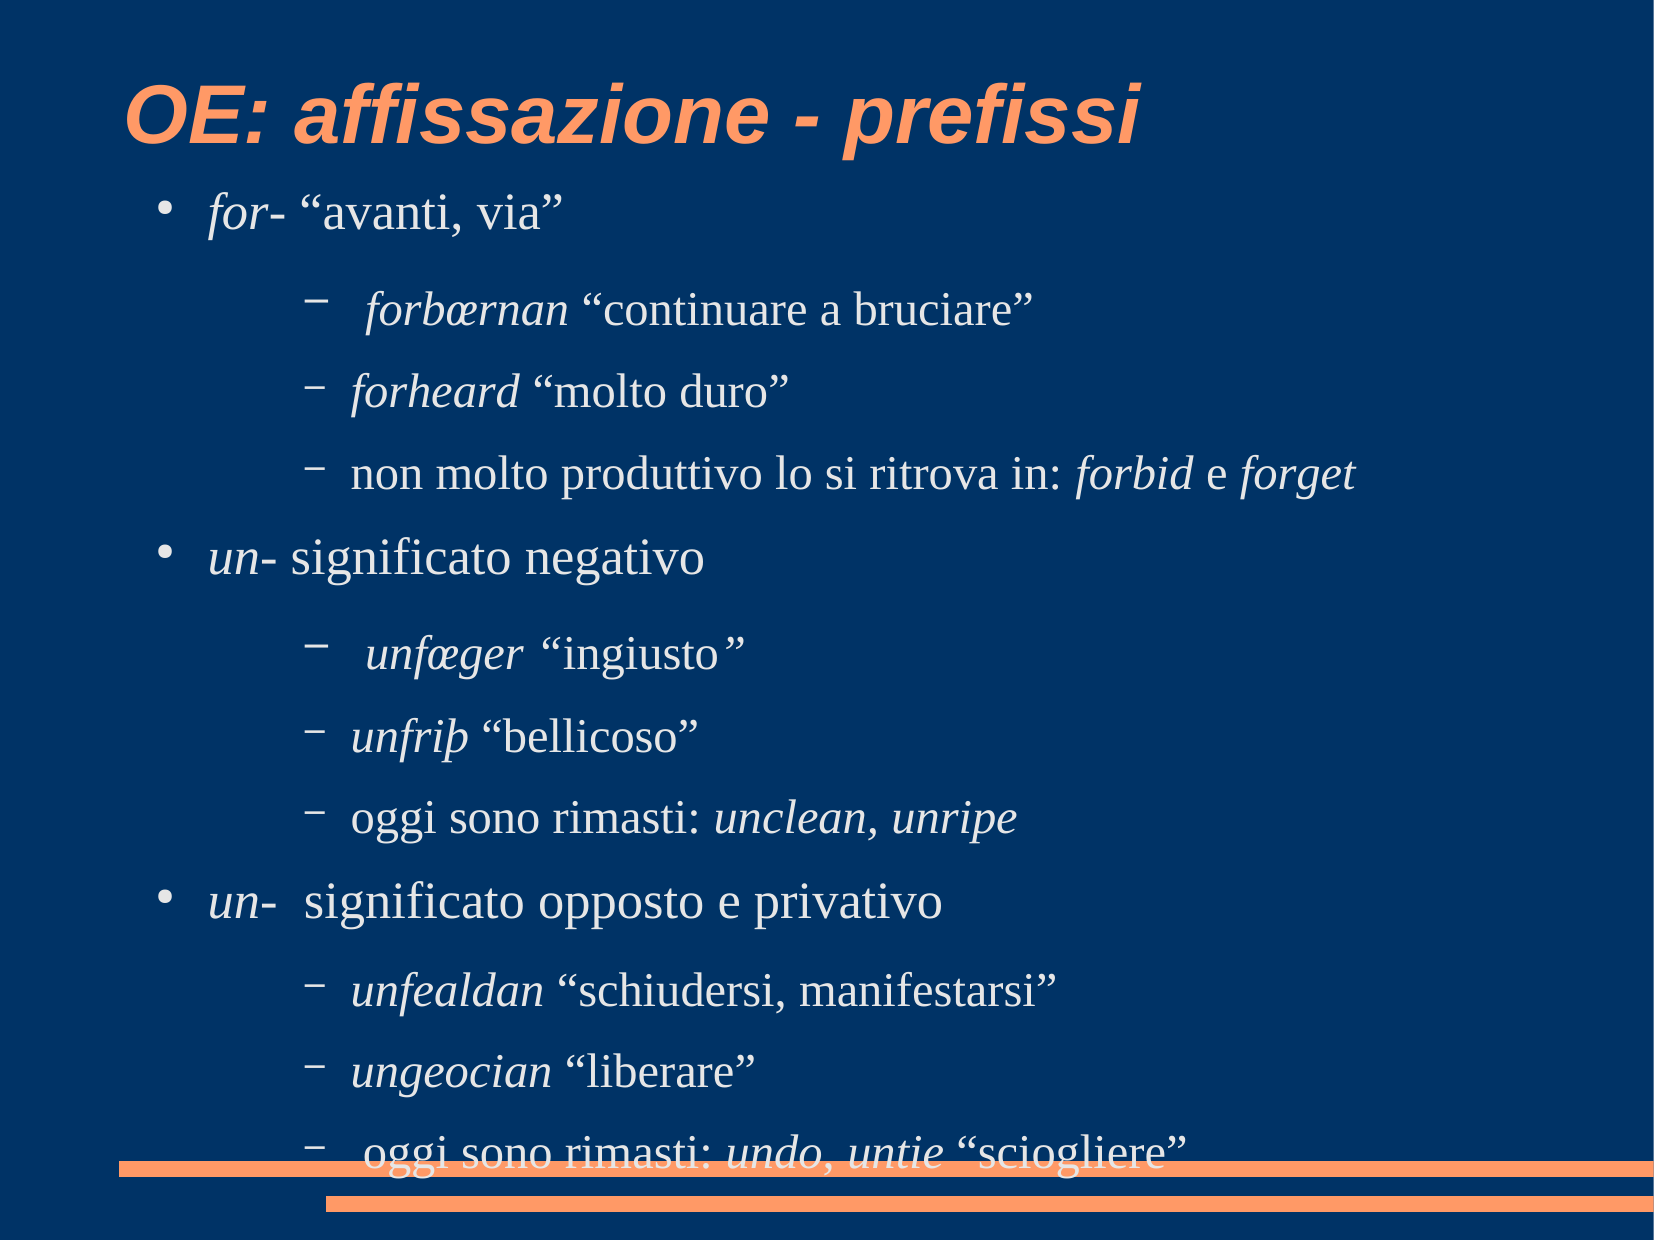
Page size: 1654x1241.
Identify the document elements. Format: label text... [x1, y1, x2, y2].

list for- “avanti, via” forbœrnan “continuare a bruciare” forheard “molto duro” non molto produttivo lo si ritrova in: forbid e forget un- significato negativo unfœger “ingiusto” unfriþ “bellicoso” oggi sono rimasti: unclean, unripe un- significato opposto e privativo unfealdan “schiudersi, manifestarsi” ungeocian “liberare” oggi sono rimasti: undo, untie “sciogliere” [121, 177, 1561, 1181]
title OE: affissazione - prefissi [123, 43, 1536, 177]
